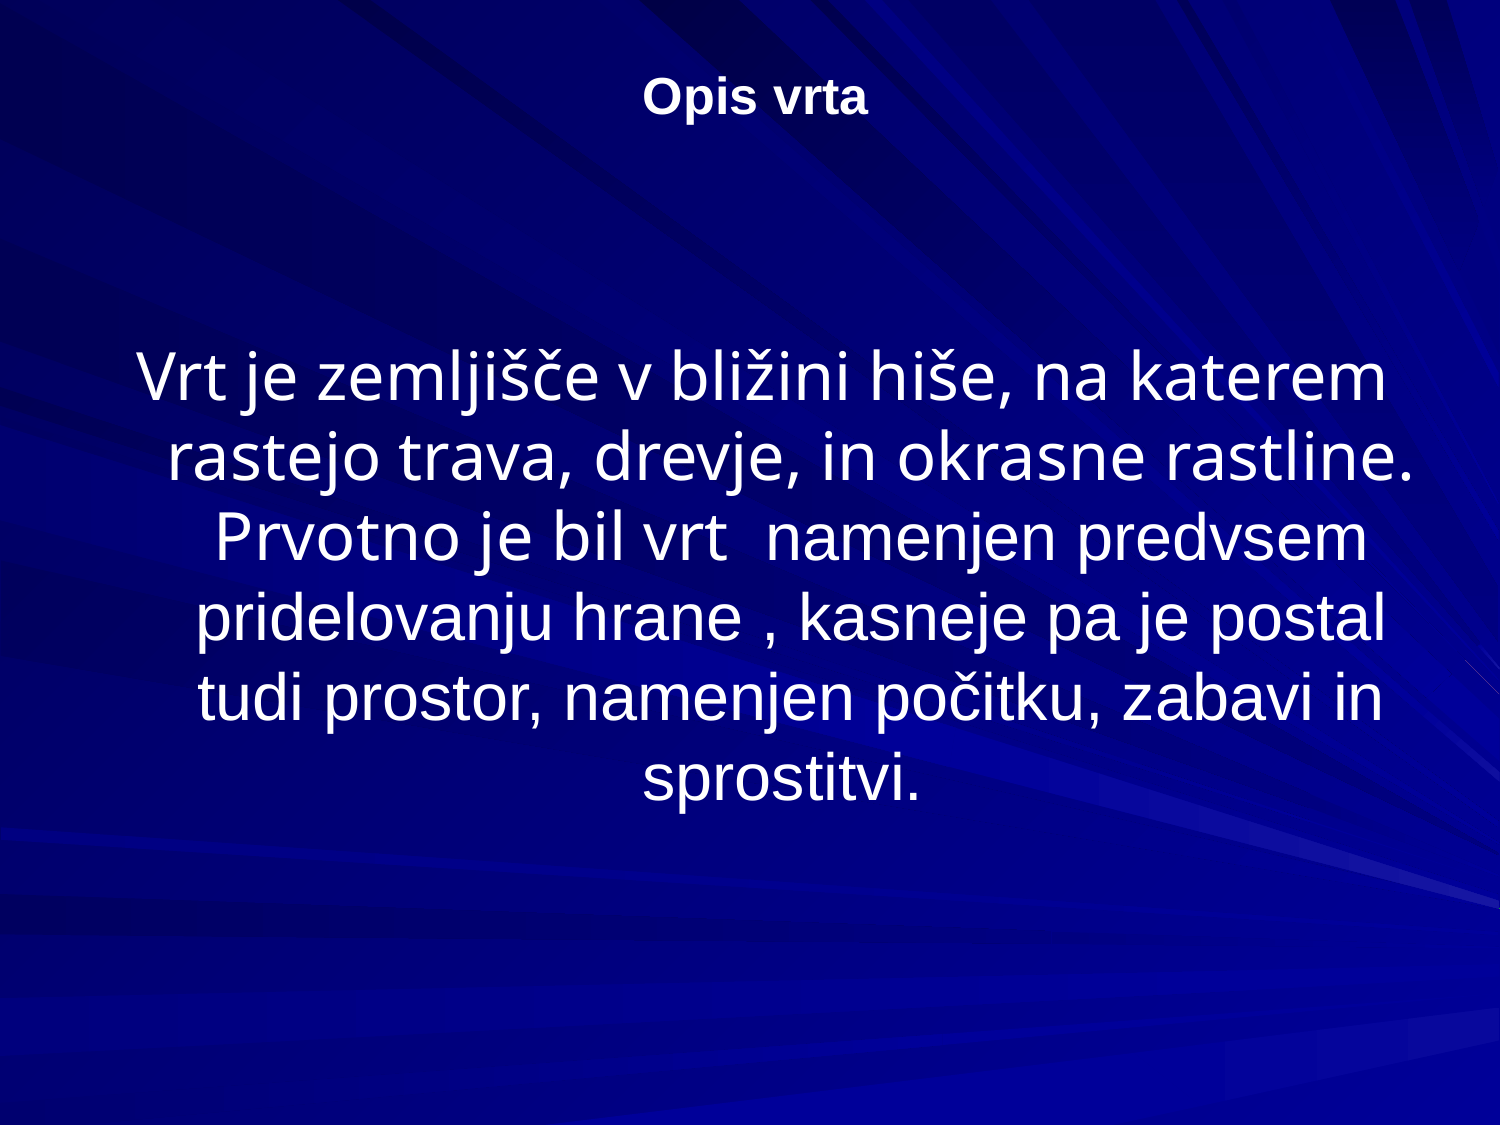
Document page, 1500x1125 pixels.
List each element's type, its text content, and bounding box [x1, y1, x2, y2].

list Vrt je zemljišče v bližini hiše, na katerem rastejo trava, drevje, in okrasne rastline. Prvotno je bil vrt namenjen predvsem pridelovanju hrane , kasneje pa je postal tudi prostor, namenjen počitku, zabavi in sprostitvi. [88, 326, 1439, 1070]
text_box Opis vrta [253, 54, 1258, 132]
